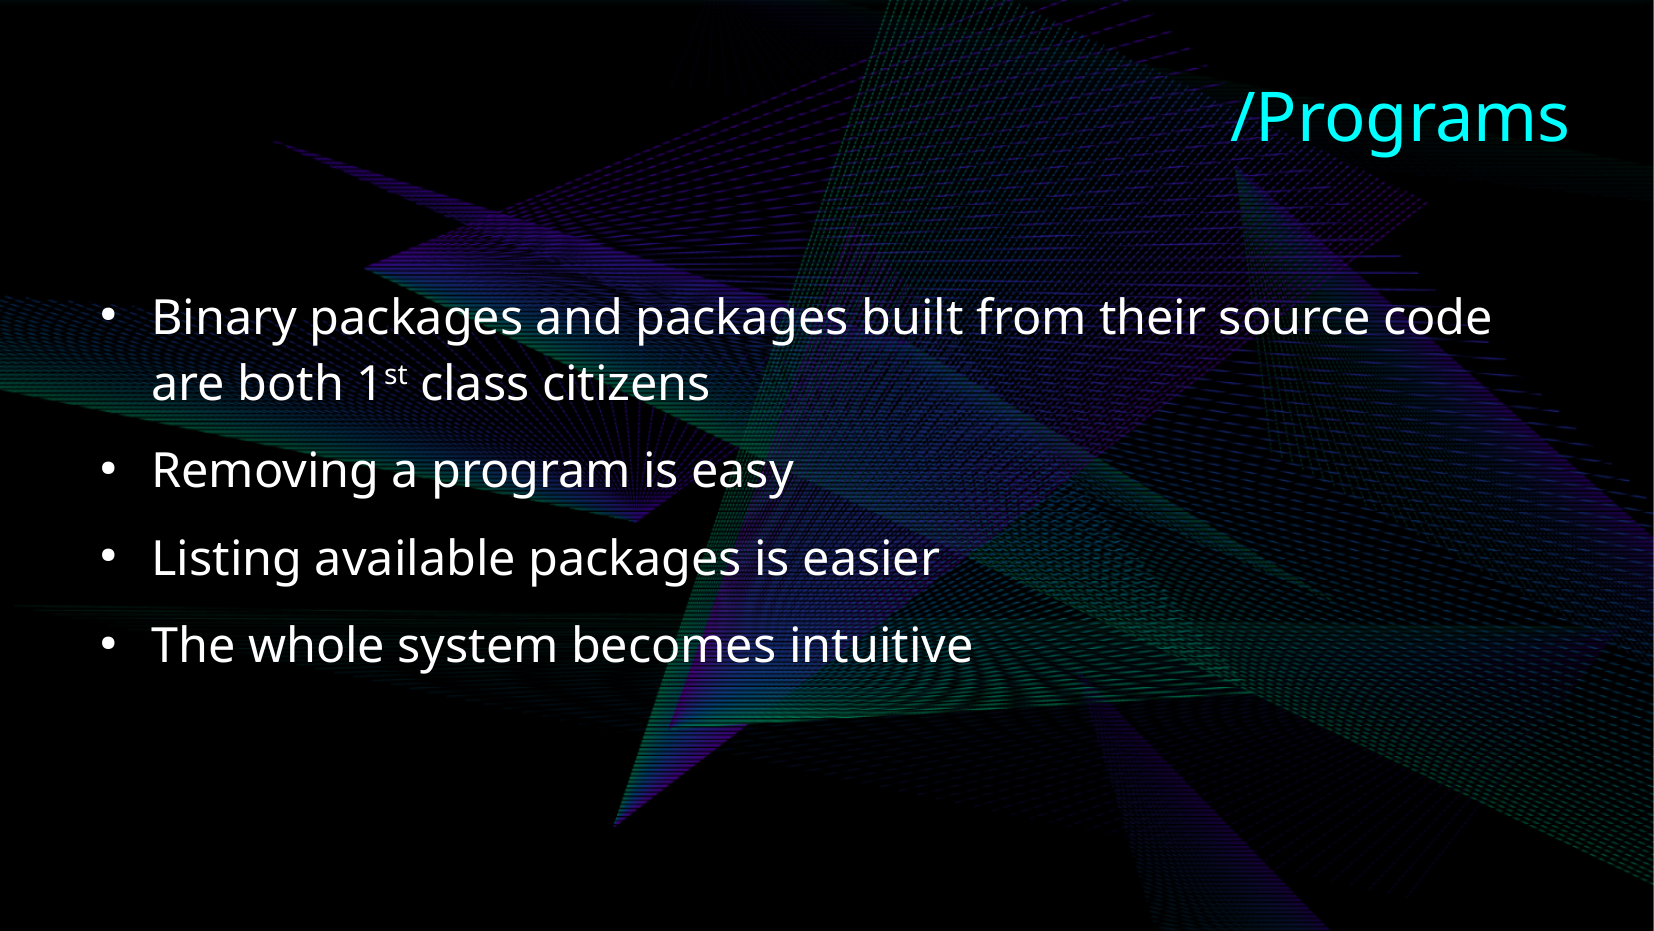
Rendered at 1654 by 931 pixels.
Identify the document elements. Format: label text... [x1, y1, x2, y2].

list Binary packages and packages built from their source code are both 1st class citizens Removing a program is easy Listing available packages is easier The whole system becomes intuitive [82, 282, 1571, 680]
picture [0, 0, 1654, 931]
title /Programs [82, 37, 1571, 193]
